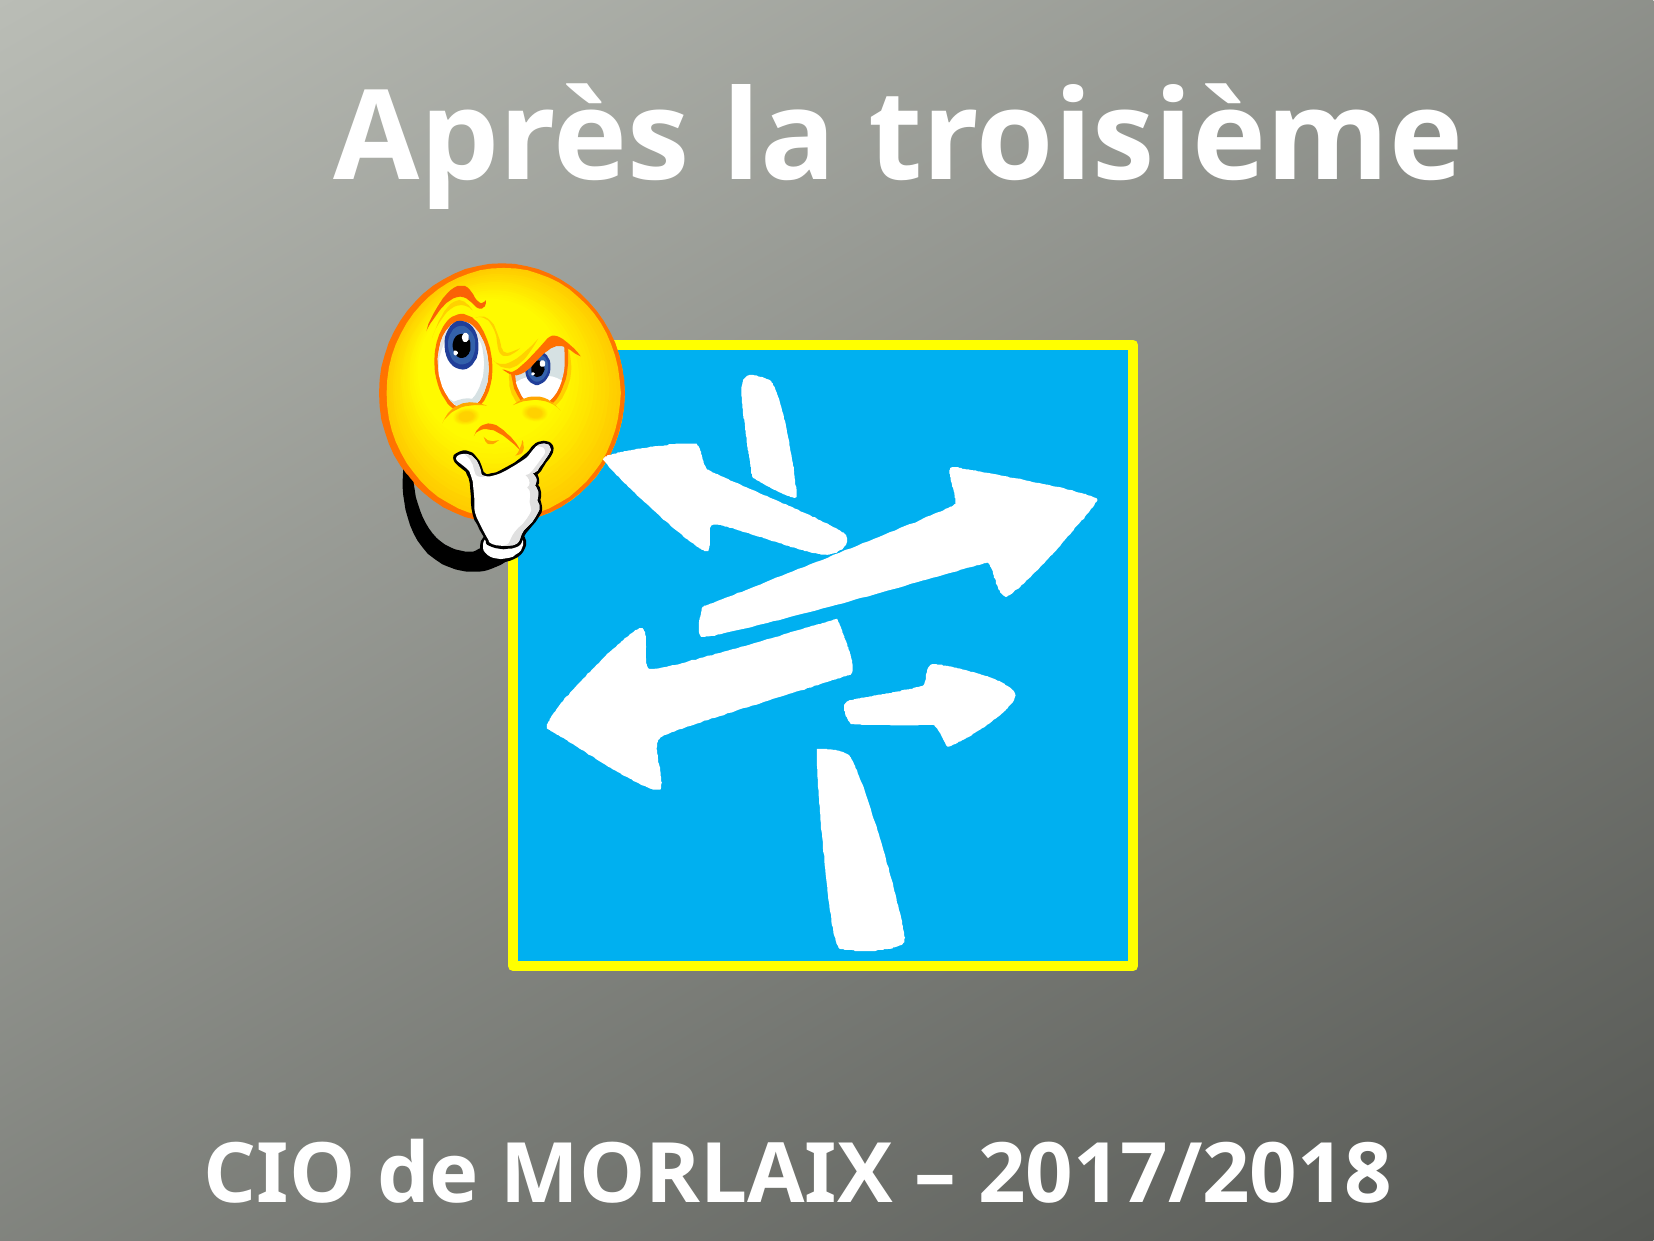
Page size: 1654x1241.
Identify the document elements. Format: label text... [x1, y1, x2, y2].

text_box [741, 374, 797, 498]
text_box [844, 664, 1016, 747]
text_box [379, 263, 1098, 637]
text_box CIO de MORLAIX – 2017/2018 [188, 1112, 1513, 1241]
text_box [546, 618, 853, 790]
text_box [816, 748, 906, 952]
text_box ² [513, 345, 1134, 967]
text_box Après la troisième [318, 47, 1463, 231]
